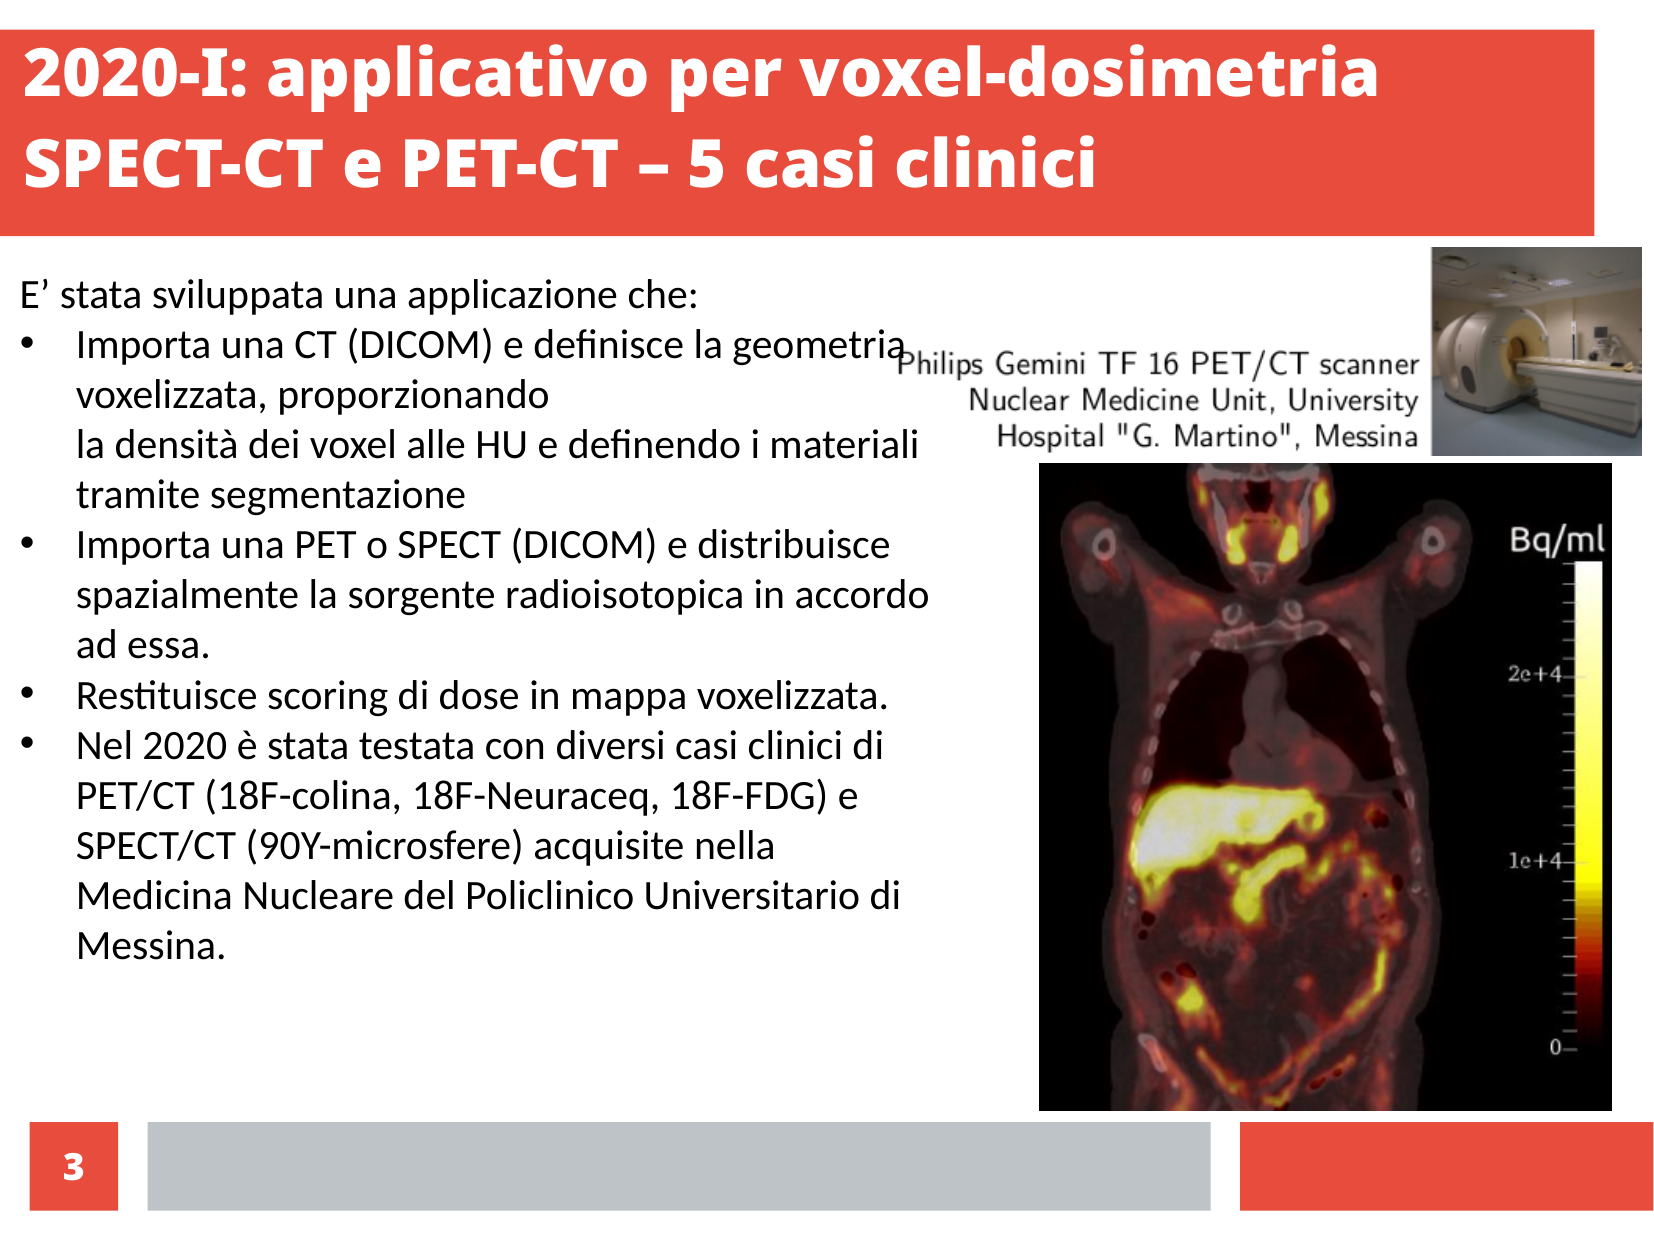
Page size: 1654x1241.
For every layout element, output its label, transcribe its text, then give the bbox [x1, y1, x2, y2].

picture [1039, 463, 1612, 1111]
picture [882, 247, 1642, 456]
text_box E’ stata sviluppata una applicazione che: Importa una CT (DICOM) e definisce la geometria voxelizzata, proporzionando la densità dei voxel alle HU e definendo i materiali tramite segmentazione Importa una PET o SPECT (DICOM) e distribuisce spazialmente la sorgente radioisotopica in accordo ad essa. Restituisce scoring di dose in mappa voxelizzata. Nel 2020 è stata testata con diversi casi clinici di PET/CT (18F-colina, 18F-Neuraceq, 18F-FDG) e SPECT/CT (90Y-microsfere) acquisite nella Medicina Nucleare del Policlinico Universitario di Messina. [4, 259, 957, 1025]
title 2020-I: applicativo per voxel-dosimetria SPECT-CT e PET-CT – 5 casi clinici [23, 59, 1560, 207]
